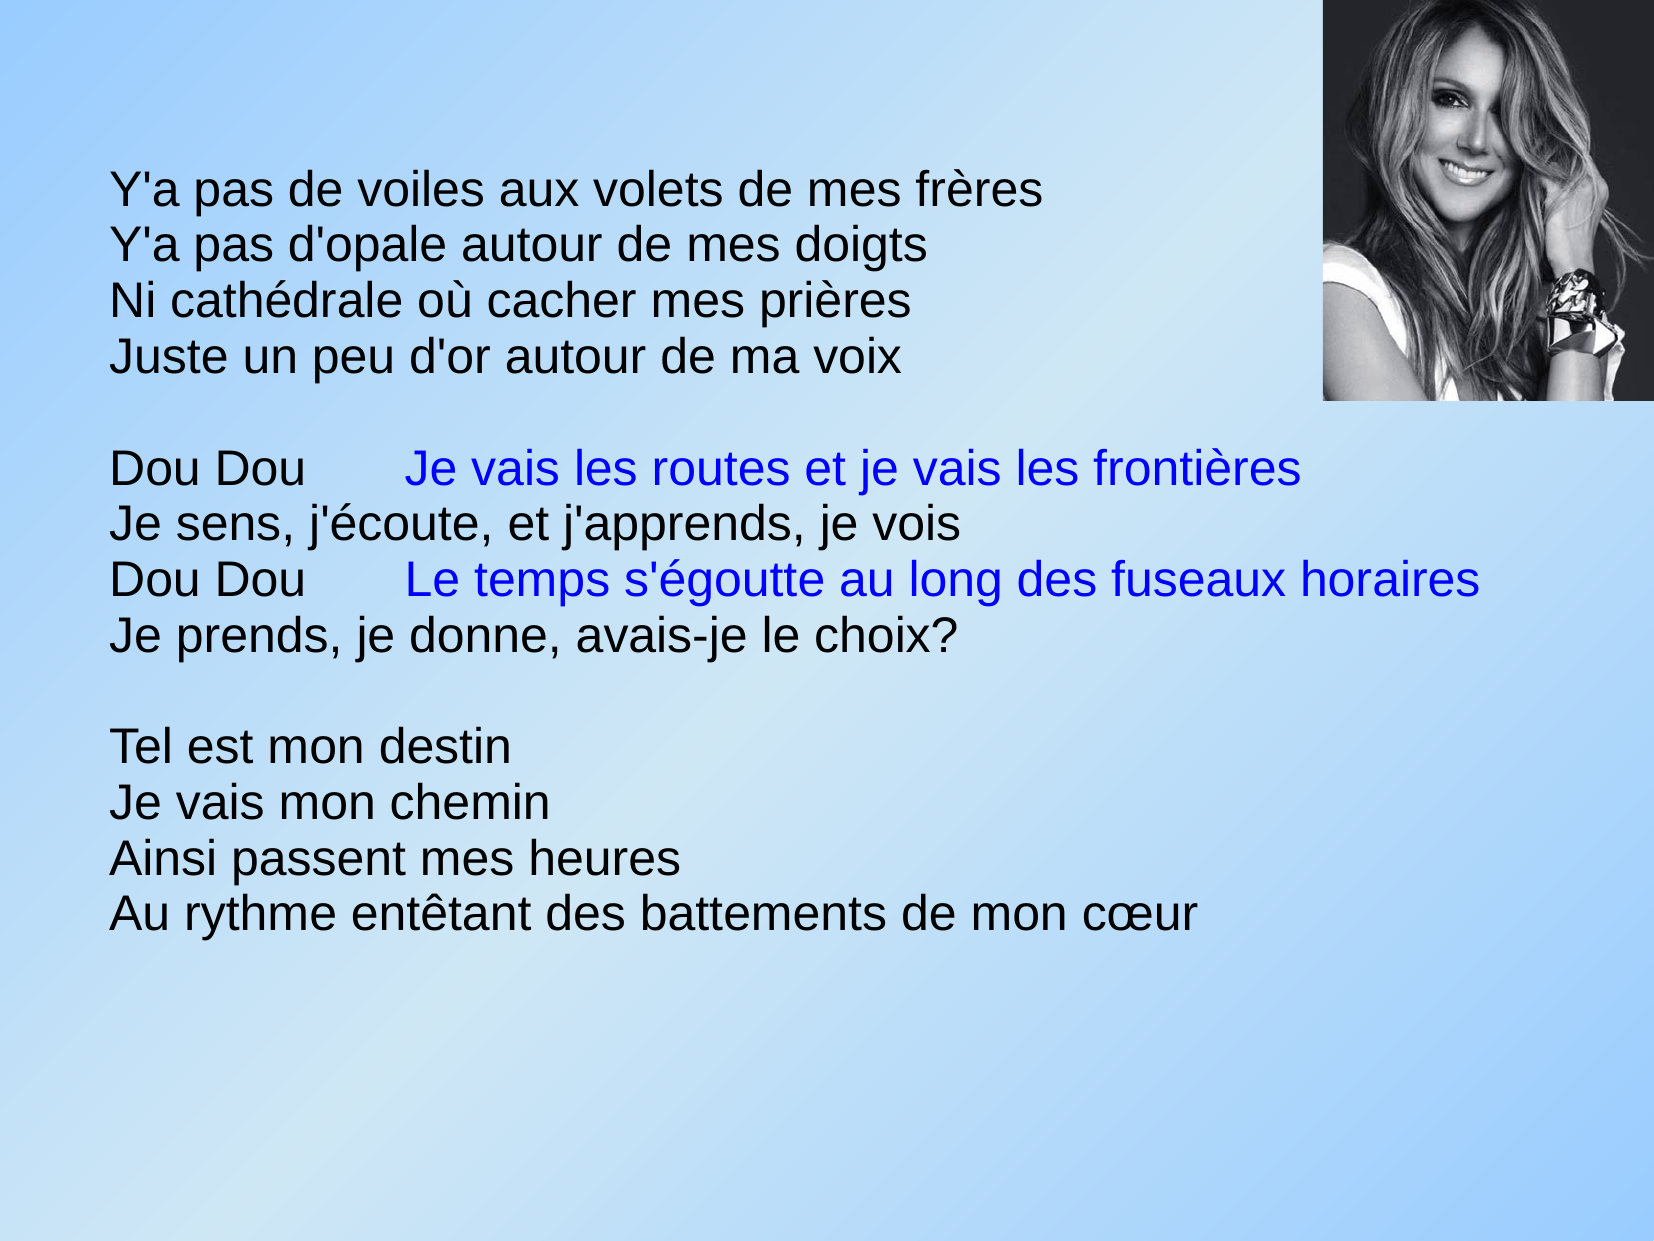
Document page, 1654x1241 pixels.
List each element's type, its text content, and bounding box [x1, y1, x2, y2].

text_box Y'a pas de voiles aux volets de mes frères Y'a pas d'opale autour de mes doigts Ni cathédrale où cacher mes prières Juste un peu d'or autour de ma voix Dou Dou Je vais les routes et je vais les frontières Je sens, j'écoute, et j'apprends, je vois Dou Dou Le temps s'égoutte au long des fuseaux horaires Je prends, je donne, avais-je le choix? Tel est mon destin Je vais mon chemin Ainsi passent mes heures Au rythme entêtant des battements de mon cœur [94, 153, 1524, 949]
picture [1322, 0, 1654, 401]
